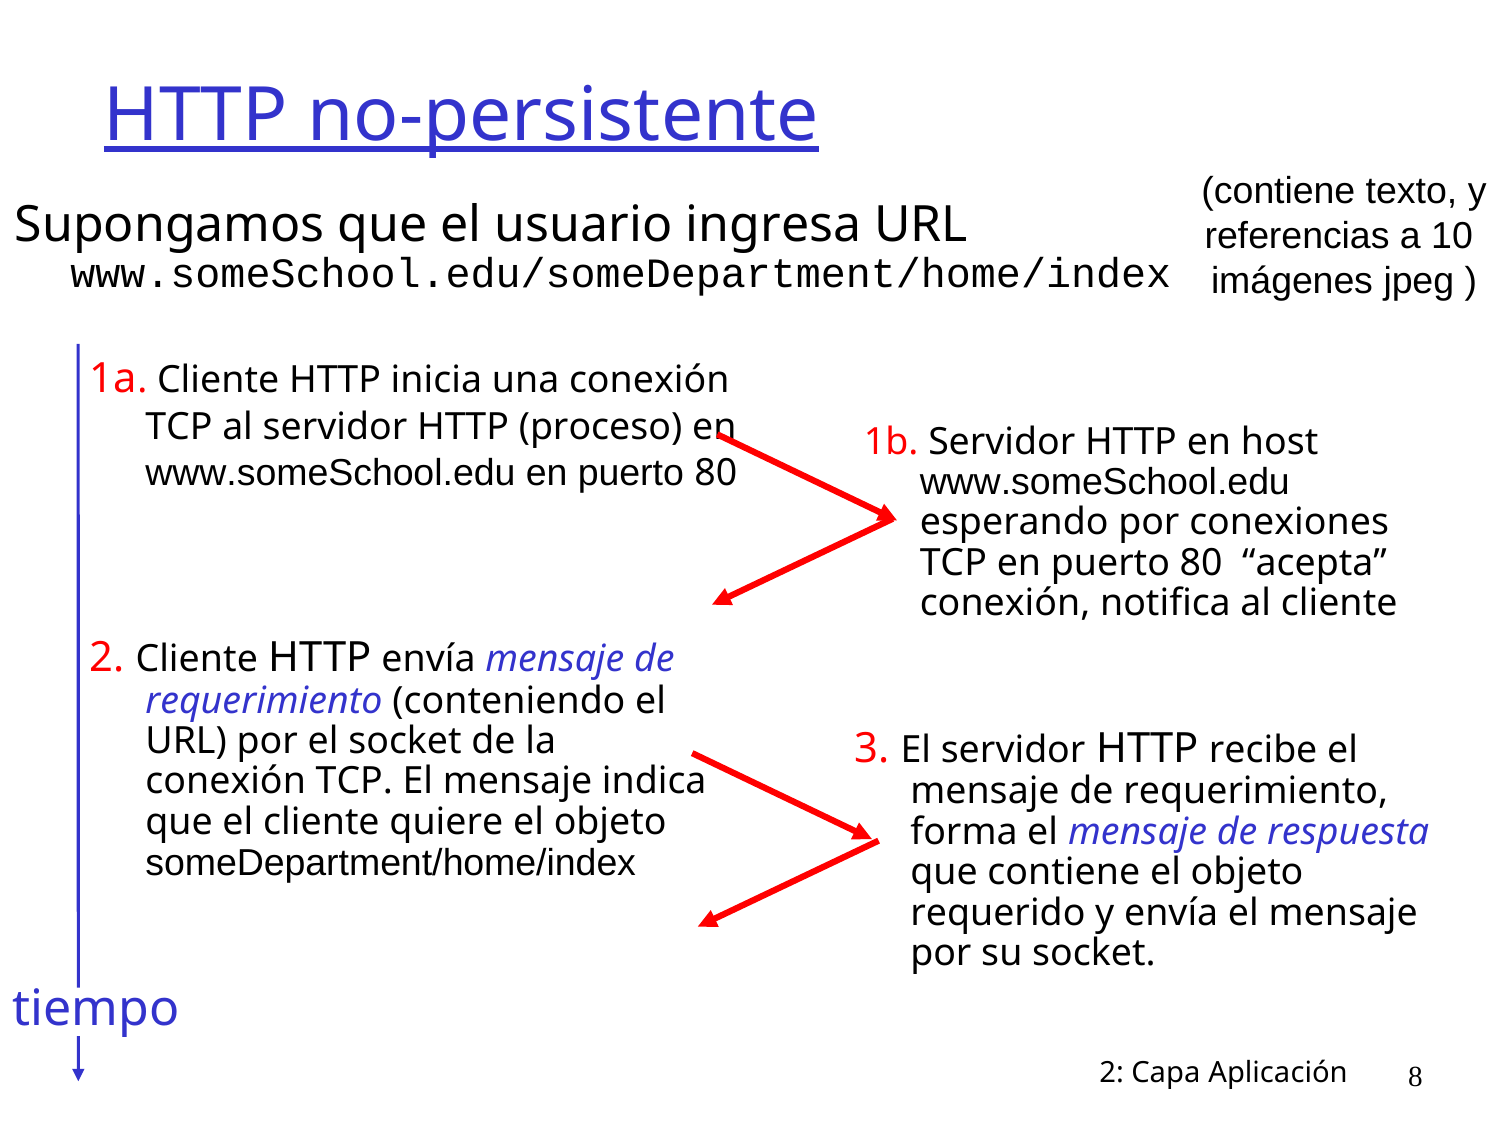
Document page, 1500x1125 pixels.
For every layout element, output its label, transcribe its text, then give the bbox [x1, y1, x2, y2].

text_box 3. El servidor HTTP recibe el mensaje de requerimiento, forma el mensaje de respuesta que contiene el objeto requerido y envía el mensaje por su socket. [839, 718, 1488, 982]
text_box (contiene texto, y referencias a 10 imágenes jpeg ) [1186, 158, 1500, 310]
list Supongamos que el usuario ingresa URL www.someSchool.edu/someDepartment/home/index [0, 184, 1369, 327]
text_box 2. Cliente HTTP envía mensaje de requerimiento (conteniendo el URL) por el socket de la conexión TCP. El mensaje indica que el cliente quiere el objeto someDepartment/home/index [74, 628, 741, 891]
text_box tiempo [0, 974, 195, 1045]
title HTTP no-persistente [89, 42, 1365, 184]
text_box 1b. Servidor HTTP en host www.someSchool.edu esperando por conexiones TCP en puerto 80 “acepta” conexión, notifica al cliente [849, 414, 1475, 632]
list 1a. Cliente HTTP inicia una conexión TCP al servidor HTTP (proceso) en www.someSchool.edu en puerto 80 [75, 343, 755, 657]
